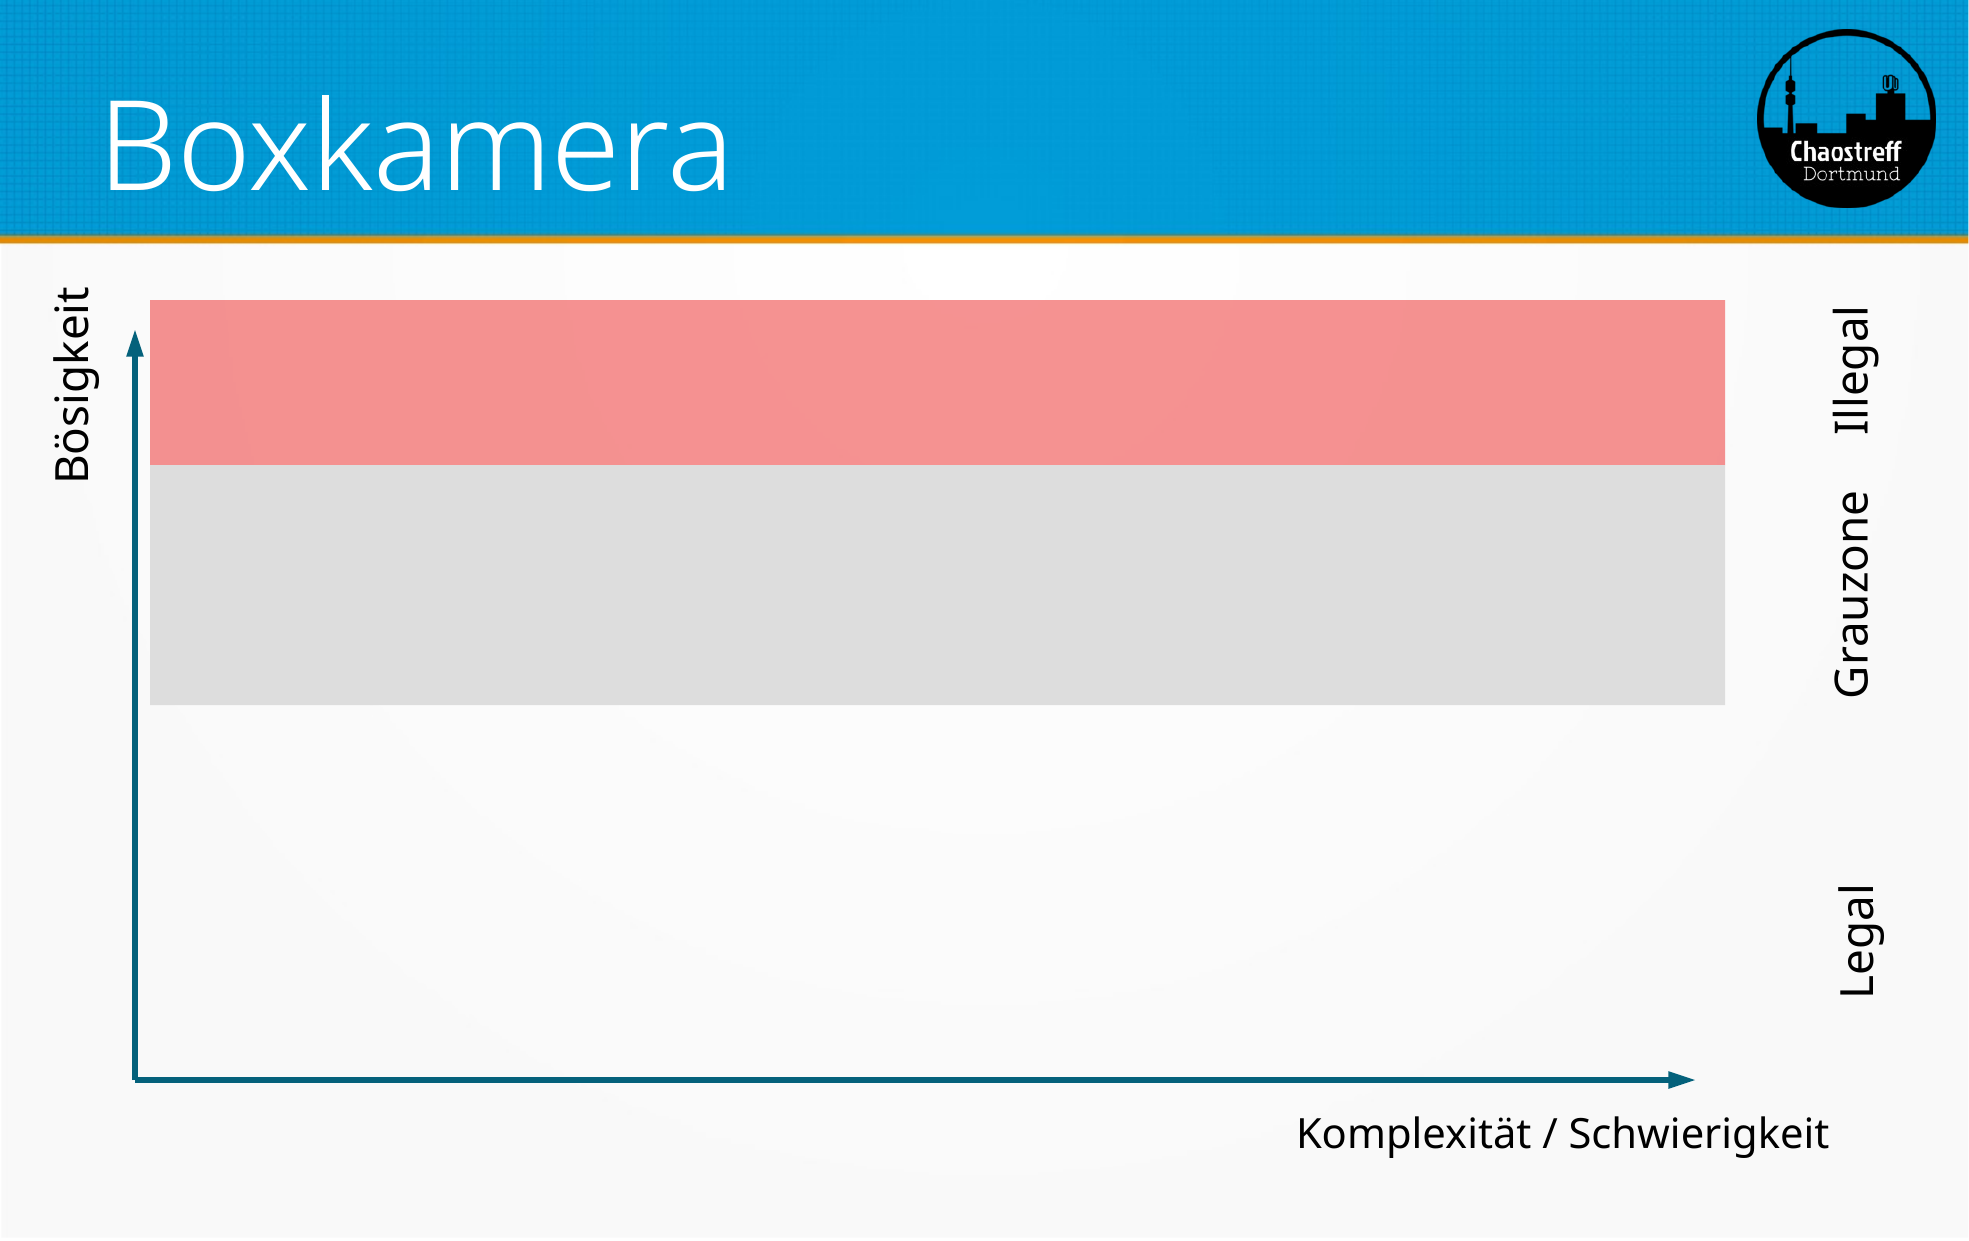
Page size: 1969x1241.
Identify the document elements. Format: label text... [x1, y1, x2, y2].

picture [1870, 34, 1935, 204]
text_box [150, 300, 1726, 706]
text_box Bösigkeit [35, 270, 106, 491]
title Boxkamera [98, 19, 1870, 227]
text_box Legal [1796, 831, 1915, 1006]
picture [0, 233, 1969, 1241]
text_box Komplexität / Schwierigkeit [1290, 1097, 1933, 1168]
text_box Illegal [1815, 292, 1885, 442]
text_box Grauzone [1815, 472, 1885, 706]
